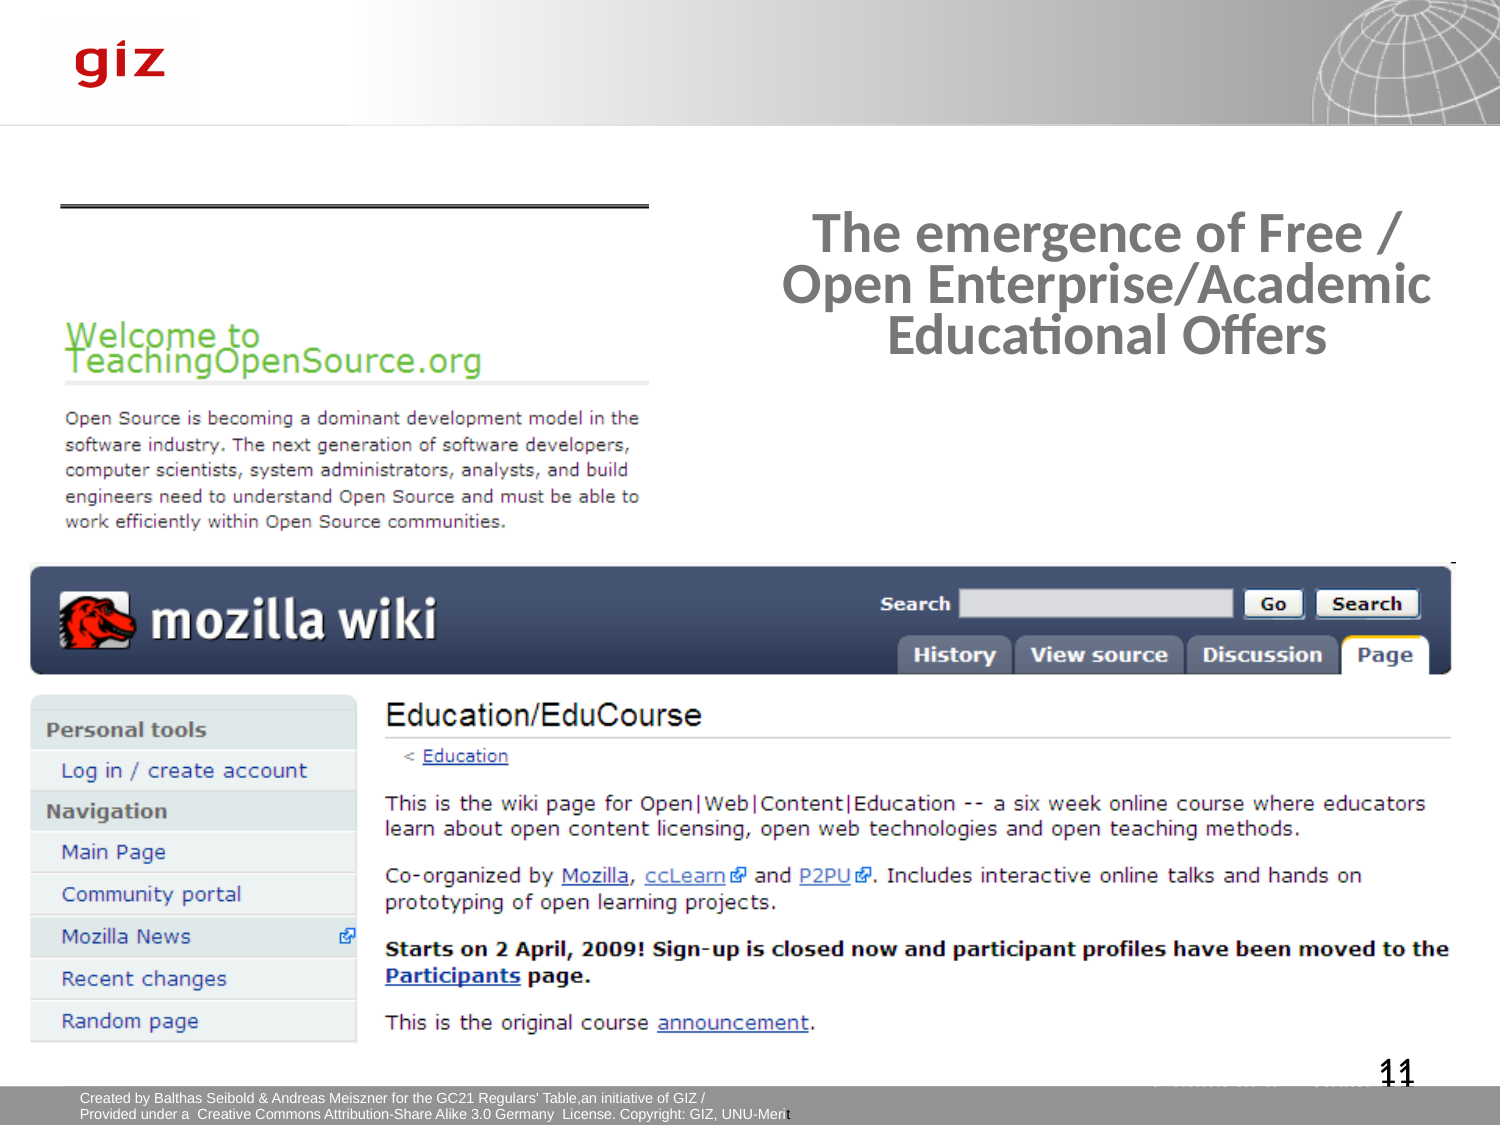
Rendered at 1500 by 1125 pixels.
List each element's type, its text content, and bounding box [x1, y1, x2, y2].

text_box The emergence of Free / Open Enterprise/Academic Educational Offers [726, 199, 1489, 528]
picture [29, 562, 1456, 1044]
picture [59, 204, 649, 540]
